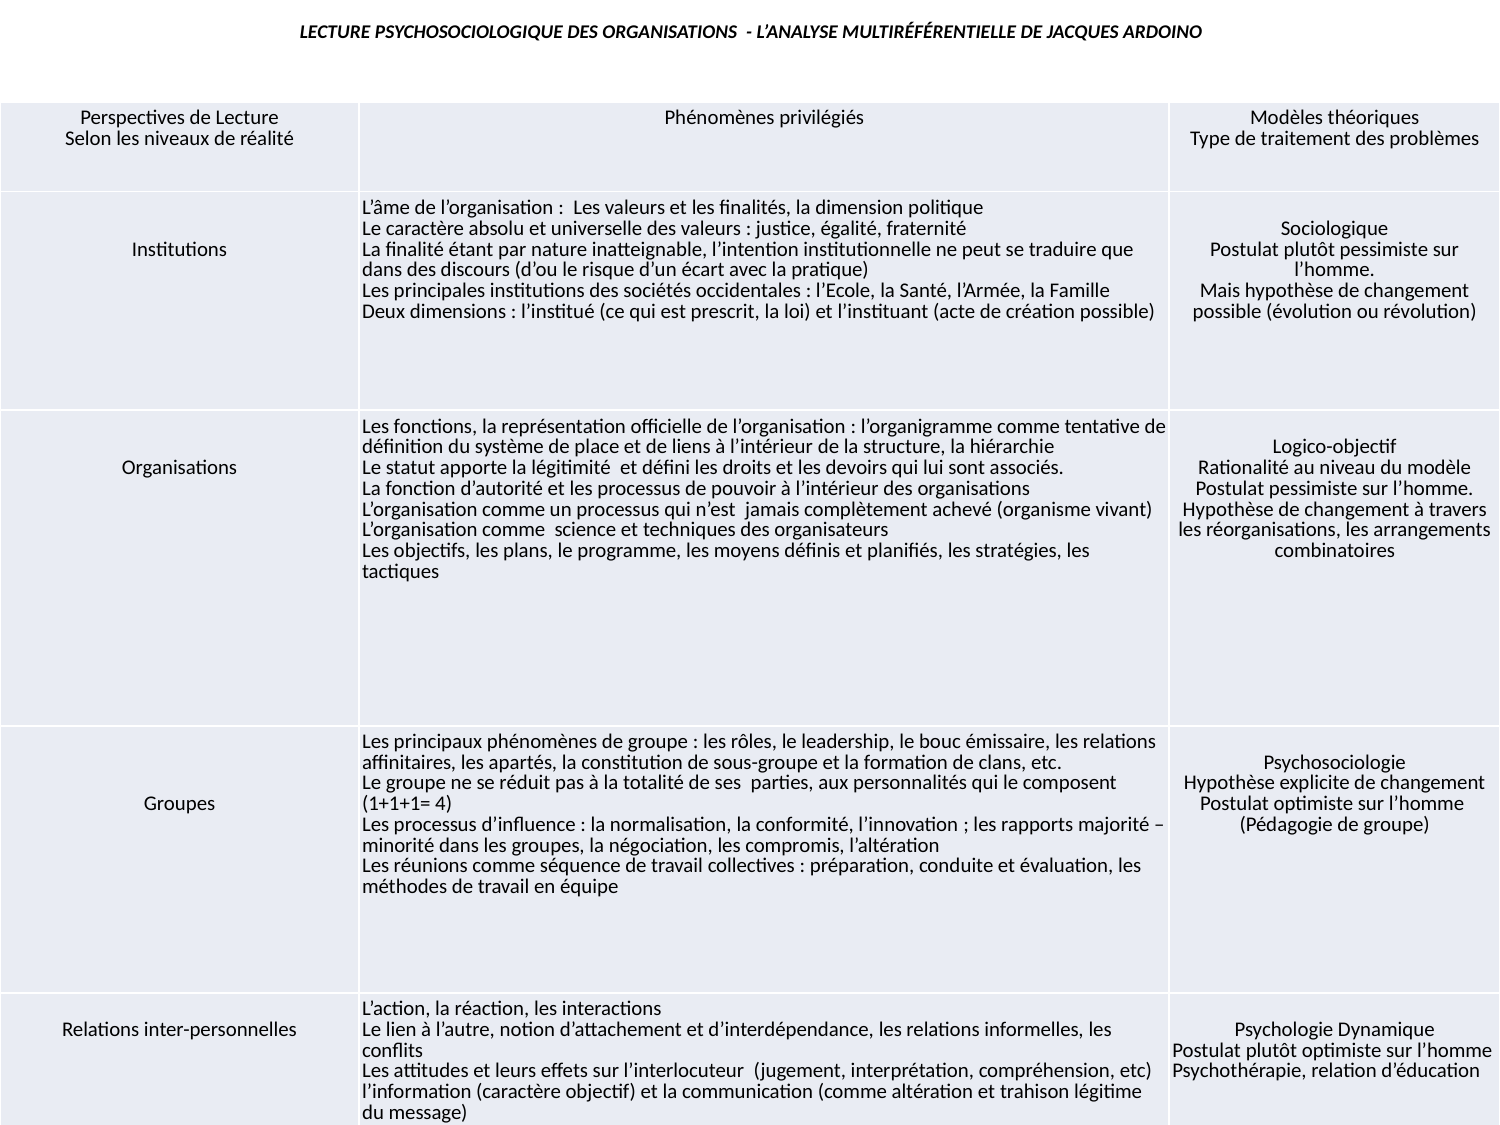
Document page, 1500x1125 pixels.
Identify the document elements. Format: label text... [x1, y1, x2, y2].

table_cell Relations inter-personnelles [1, 994, 358, 1125]
table_cell Les principaux phénomènes de groupe : les rôles, le leadership, le bouc émissaire, les relations affinitaires, les apartés, la constitution de sous-groupe et la formation de clans, etc. Le groupe ne se réduit pas à la totalité de ses parties, aux personnalités qui le composent (1+1+1= 4) Les processus d’influence : la normalisation, la conformité, l’innovation ; les rapports majorité – minorité dans les groupes, la négociation, les compromis, l’altération Les réunions comme séquence de travail collectives : préparation, conduite et évaluation, les méthodes de travail en équipe [360, 727, 1168, 992]
table_cell Sociologique Postulat plutôt pessimiste sur l’homme. Mais hypothèse de changement possible (évolution ou révolution) [1170, 192, 1499, 409]
table_cell Groupes [1, 727, 358, 992]
table_cell Institutions [1, 192, 358, 409]
table_cell Psychologie Dynamique Postulat plutôt optimiste sur l’homme Psychothérapie, relation d’éducation [1170, 994, 1499, 1125]
table_header Modèles théoriques Type de traitement des problèmes [1170, 103, 1499, 191]
table_cell Organisations [1, 411, 358, 725]
table_cell L’âme de l’organisation : Les valeurs et les finalités, la dimension politique Le caractère absolu et universelle des valeurs : justice, égalité, fraternité La finalité étant par nature inatteignable, l’intention institutionnelle ne peut se traduire que dans des discours (d’ou le risque d’un écart avec la pratique) Les principales institutions des sociétés occidentales : l’Ecole, la Santé, l’Armée, la Famille Deux dimensions : l’institué (ce qui est prescrit, la loi) et l’instituant (acte de création possible) [360, 192, 1168, 409]
table_cell Psychosociologie Hypothèse explicite de changement Postulat optimiste sur l’homme (Pédagogie de groupe) [1170, 727, 1499, 992]
table_cell L’action, la réaction, les interactions Le lien à l’autre, notion d’attachement et d’interdépendance, les relations informelles, les conflits Les attitudes et leurs effets sur l’interlocuteur (jugement, interprétation, compréhension, etc) l’information (caractère objectif) et la communication (comme altération et trahison légitime du message) [360, 994, 1168, 1125]
table_header Phénomènes privilégiés [360, 103, 1168, 191]
title Lecture psychosociologique des organisations - L’analyse multiréférentielle de Jacques Ardoino [76, 19, 1427, 67]
table_cell Les fonctions, la représentation officielle de l’organisation : l’organigramme comme tentative de définition du système de place et de liens à l’intérieur de la structure, la hiérarchie Le statut apporte la légitimité et défini les droits et les devoirs qui lui sont associés. La fonction d’autorité et les processus de pouvoir à l’intérieur des organisations L’organisation comme un processus qui n’est jamais complètement achevé (organisme vivant) L’organisation comme science et techniques des organisateurs Les objectifs, les plans, le programme, les moyens définis et planifiés, les stratégies, les tactiques [360, 411, 1168, 725]
table_cell Logico-objectif Rationalité au niveau du modèle Postulat pessimiste sur l’homme. Hypothèse de changement à travers les réorganisations, les arrangements combinatoires [1170, 411, 1499, 725]
table_header Perspectives de Lecture Selon les niveaux de réalité [1, 103, 358, 191]
